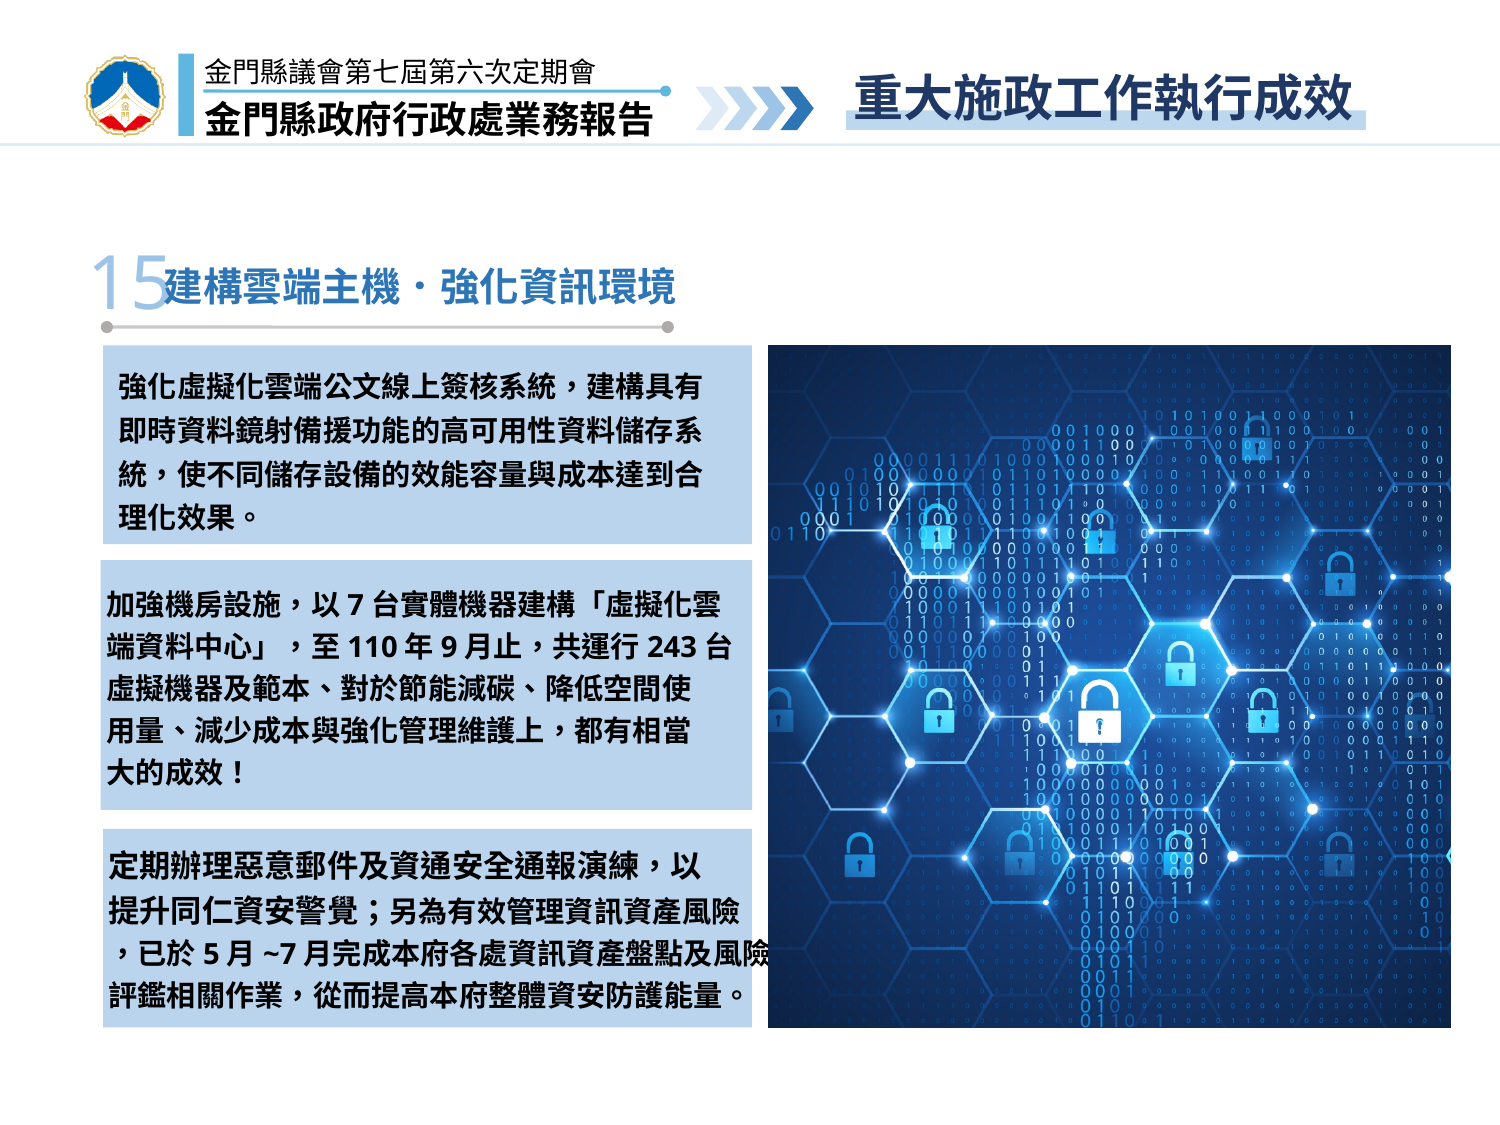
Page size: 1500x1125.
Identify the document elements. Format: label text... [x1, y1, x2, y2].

text_box 金門縣議會第七屆第六次定期會 [189, 47, 670, 88]
text_box [103, 1020, 752, 1028]
text_box 金門縣政府行政處業務報告 [189, 88, 688, 149]
text_box [100, 320, 114, 334]
text_box 15 [142, 261, 148, 277]
text_box 15 [72, 227, 199, 332]
text_box 建構雲端主機．強化資訊環境 [148, 254, 752, 318]
text_box [723, 86, 758, 131]
text_box [695, 86, 729, 131]
text_box [661, 320, 674, 334]
text_box [780, 86, 814, 131]
picture [50, 46, 187, 149]
text_box 重大施政工作執行成效 [809, 58, 1369, 134]
text_box [752, 86, 786, 131]
text_box 強化虛擬化雲端公文線上簽核系統，建構具有 即時資料鏡射備援功能的高可用性資料儲存系 統，使不同儲存設備的效能容量與成本達到合 理化效果。 [103, 352, 719, 542]
text_box [100, 560, 753, 810]
picture [768, 345, 1451, 1028]
text_box 加強機房設施，以7台實體機器建構「虛擬化雲 端資料中心」，至110年9月止，共運行243台 虛擬機器及範本、對於節能減碳、降低空間使 用量、減少成本與強化管理維護上，都有相當 大的成效！ [91, 572, 749, 797]
text_box 定期辦理惡意郵件及資通安全通報演練，以 提升同仁資安警覺；另為有效管理資訊資產風險 ，已於5月~7月完成本府各處資訊資產盤點及風險 評鑑相關作業，從而提高本府整體資安防護能量。 [93, 831, 768, 1020]
text_box [660, 85, 672, 97]
text_box [103, 345, 752, 545]
